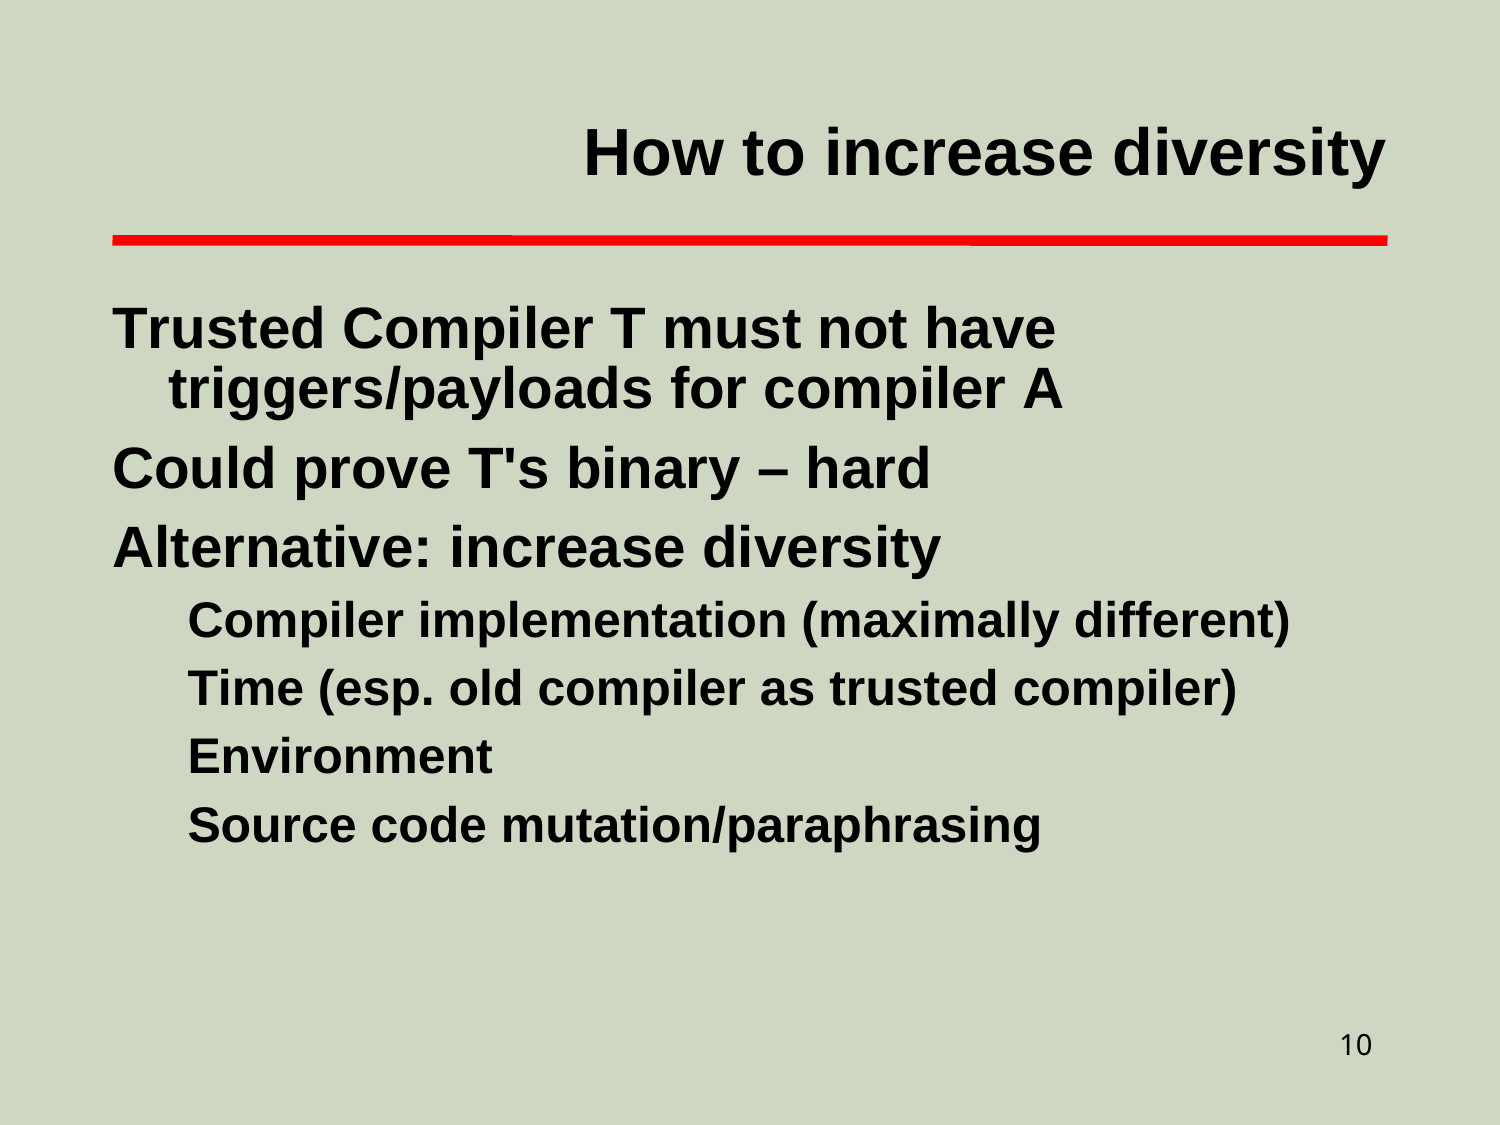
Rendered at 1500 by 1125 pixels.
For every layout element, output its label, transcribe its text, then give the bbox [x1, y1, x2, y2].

list Trusted Compiler T must not have triggers/payloads for compiler A Could prove T's binary – hard Alternative: increase diversity Compiler implementation (maximally different) Time (esp. old compiler as trusted compiler) Environment Source code mutation/paraphrasing [112, 299, 1388, 890]
title How to increase diversity [125, 117, 1388, 192]
